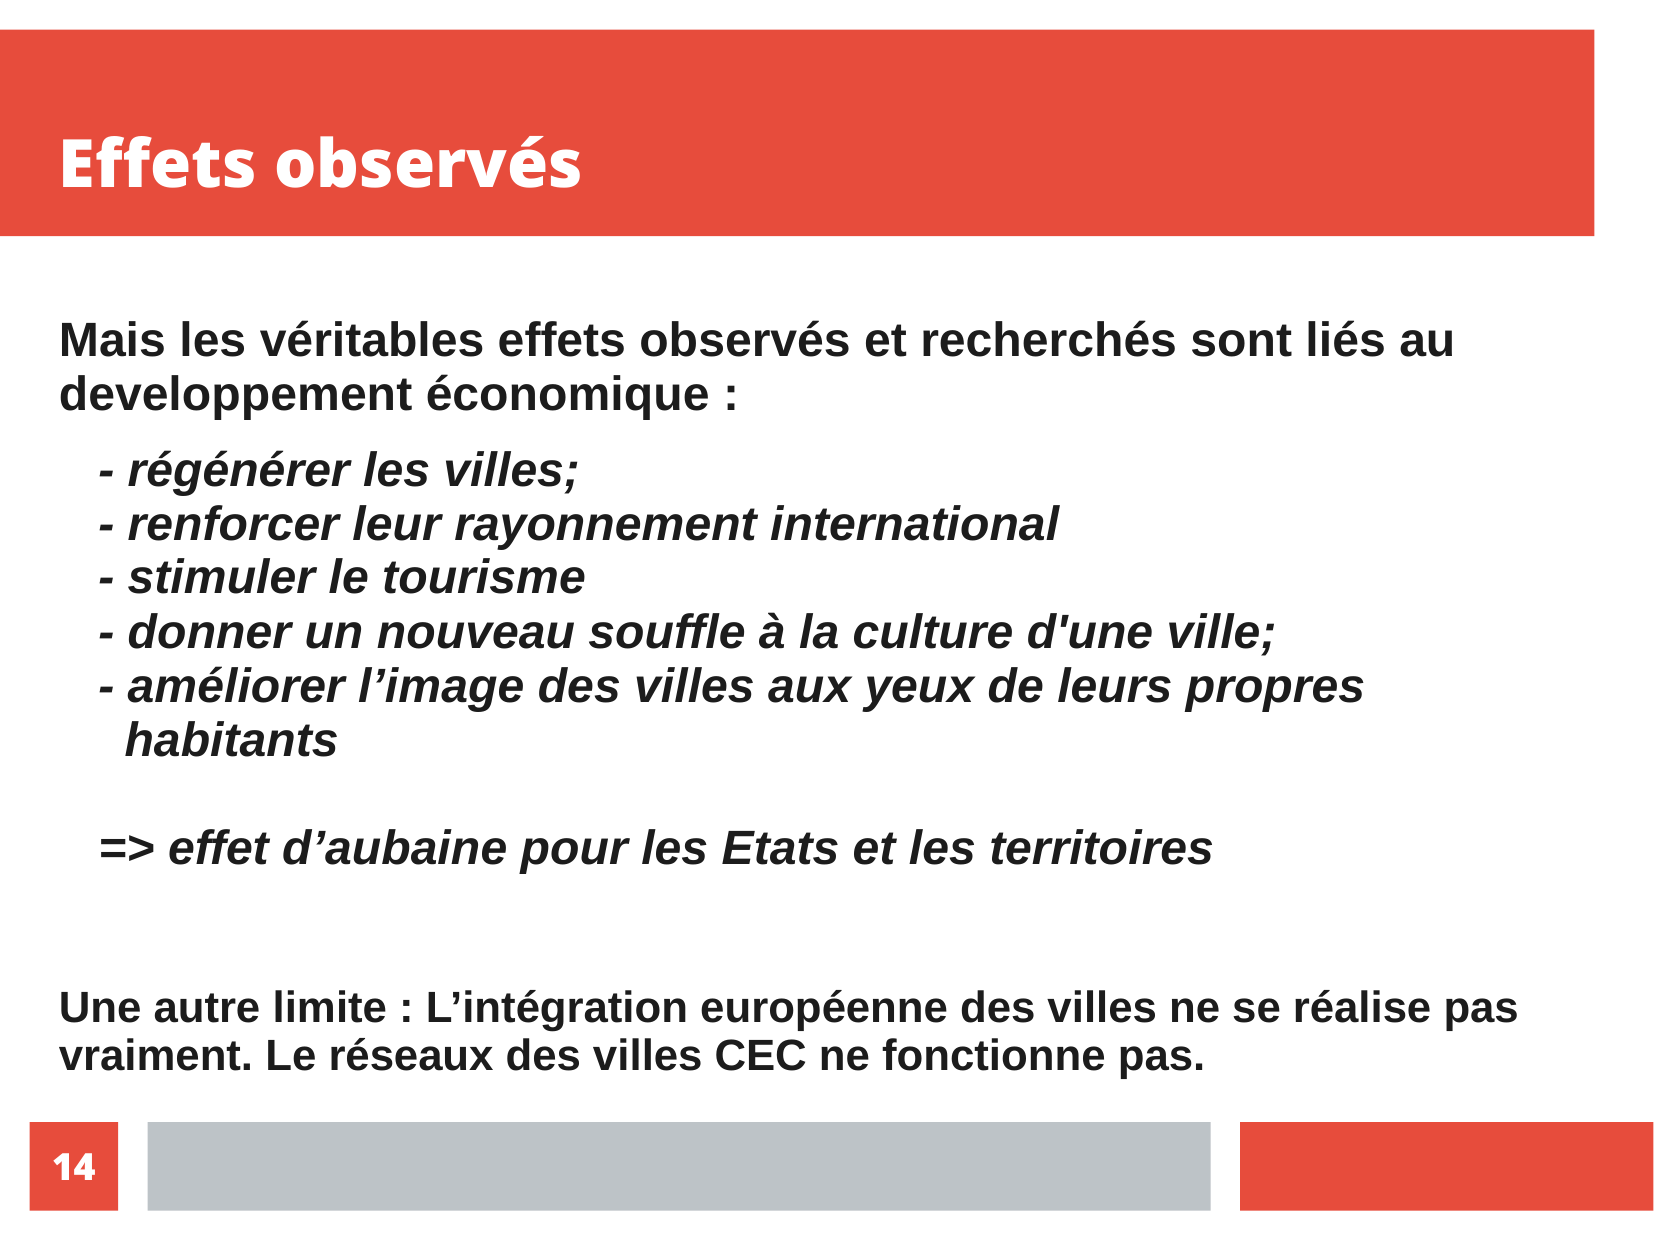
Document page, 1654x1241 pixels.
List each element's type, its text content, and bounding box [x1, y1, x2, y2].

list Mais les véritables effets observés et recherchés sont liés au developpement économique : - régénérer les villes; - renforcer leur rayonnement international - stimuler le tourisme - donner un nouveau souffle à la culture d'une ville; - améliorer l’image des villes aux yeux de leurs propres habitants => effet d’aubaine pour les Etats et les territoires Une autre limite : L’intégration européenne des villes ne se réalise pas vraiment. Le réseaux des villes CEC ne fonctionne pas. [59, 312, 1565, 1081]
title Effets observés [59, 59, 1595, 207]
